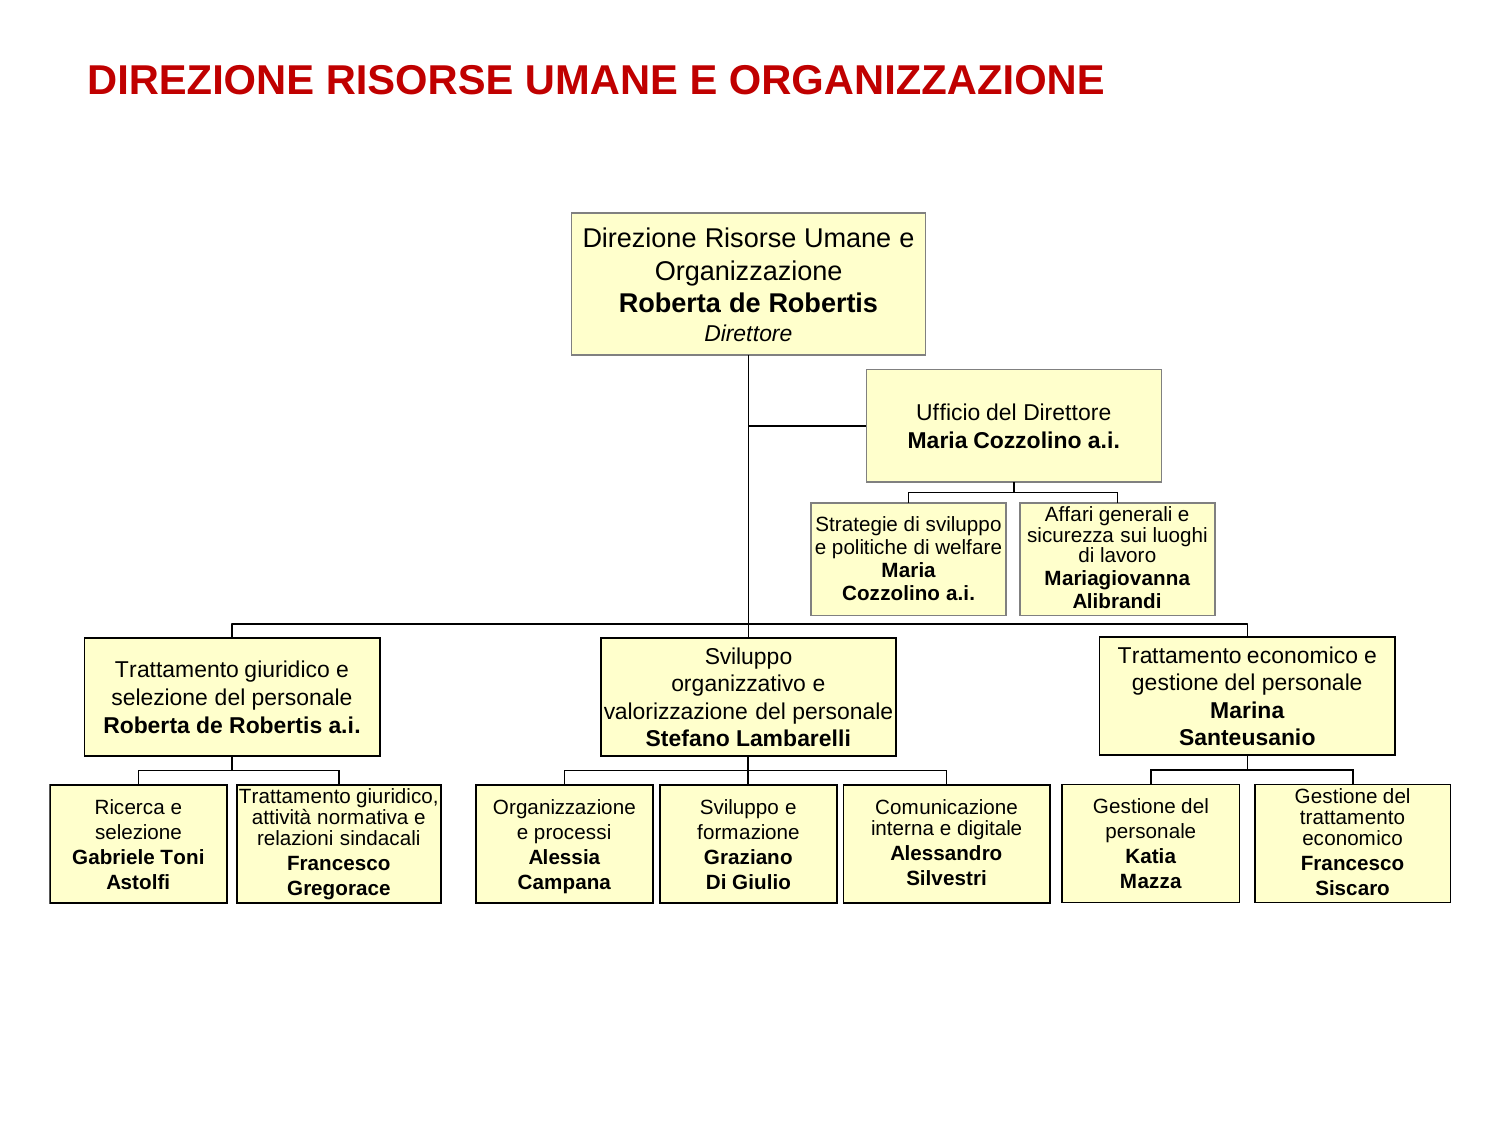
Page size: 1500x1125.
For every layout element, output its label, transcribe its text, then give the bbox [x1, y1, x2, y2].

picture [49, 212, 1451, 913]
text_box DIREZIONE RISORSE UMANE E ORGANIZZAZIONE [72, 45, 1462, 128]
